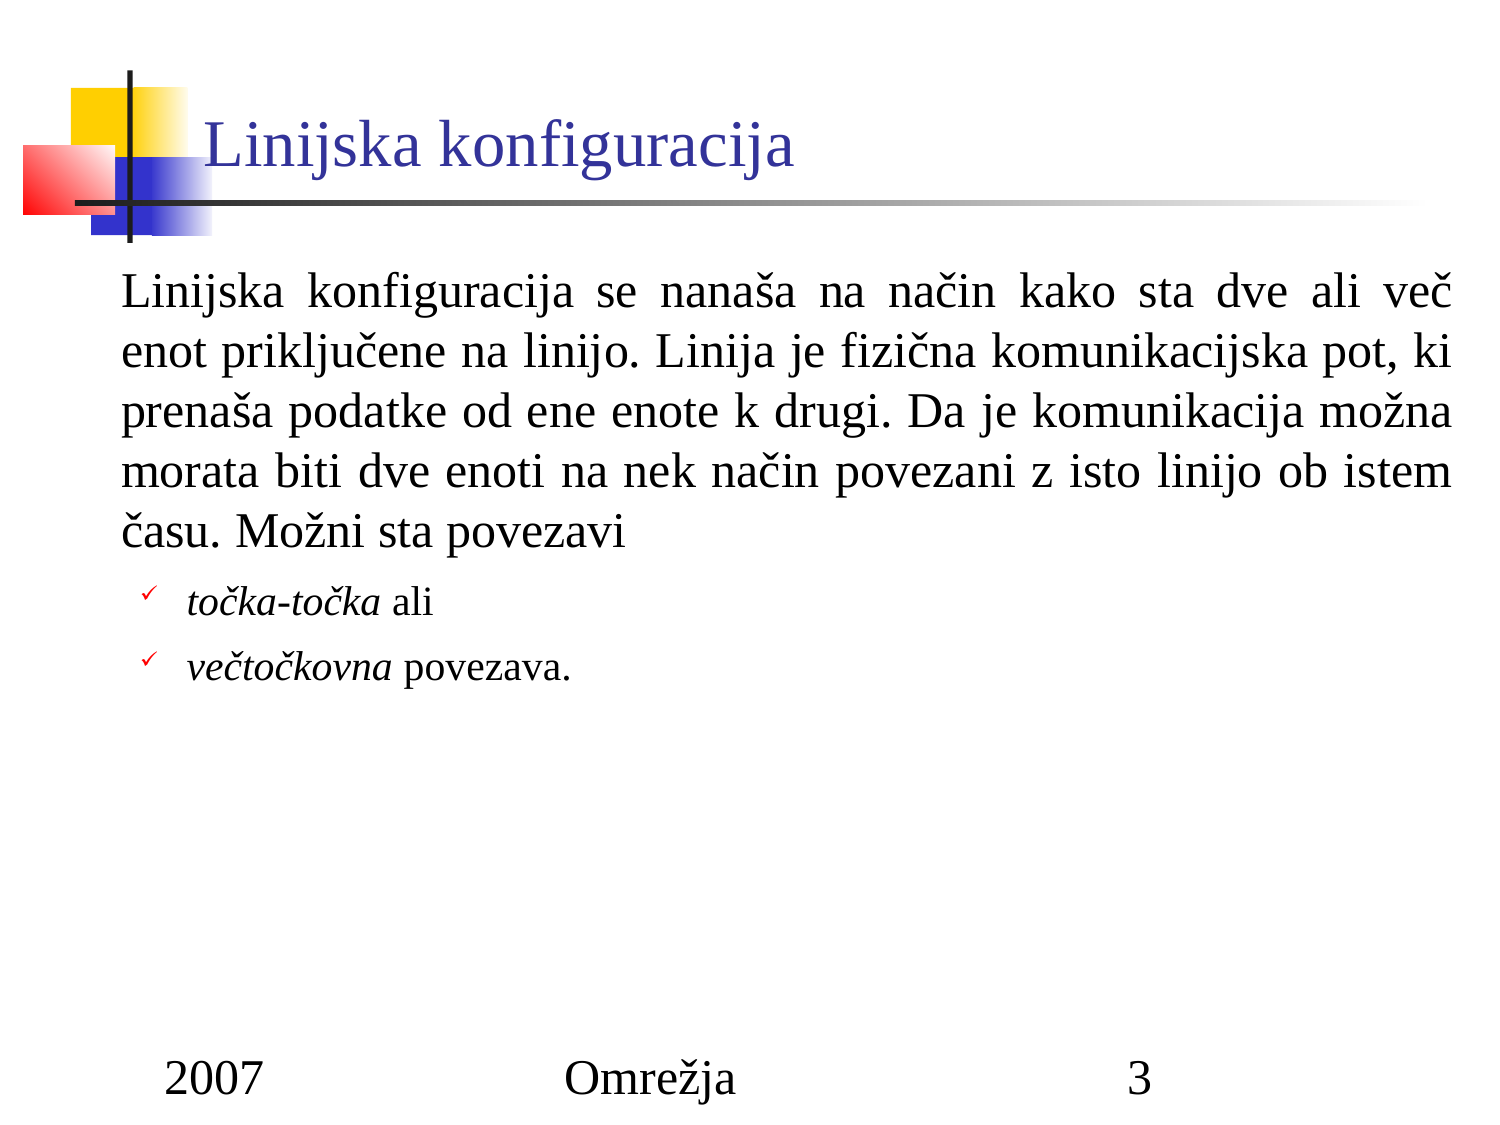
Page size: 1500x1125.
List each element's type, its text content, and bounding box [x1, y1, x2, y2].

title Linijska konfiguracija [188, 92, 1468, 188]
list Linijska konfiguracija se nanaša na način kako sta dve ali več enot priključene na linijo. Linija je fizična komunikacijska pot, ki prenaša podatke od ene enote k drugi. Da je komunikacija možna morata biti dve enoti na nek način povezani z isto linijo ob istem času. Možni sta povezavi točka-točka ali večtočkovna povezava. [50, 249, 1469, 1007]
